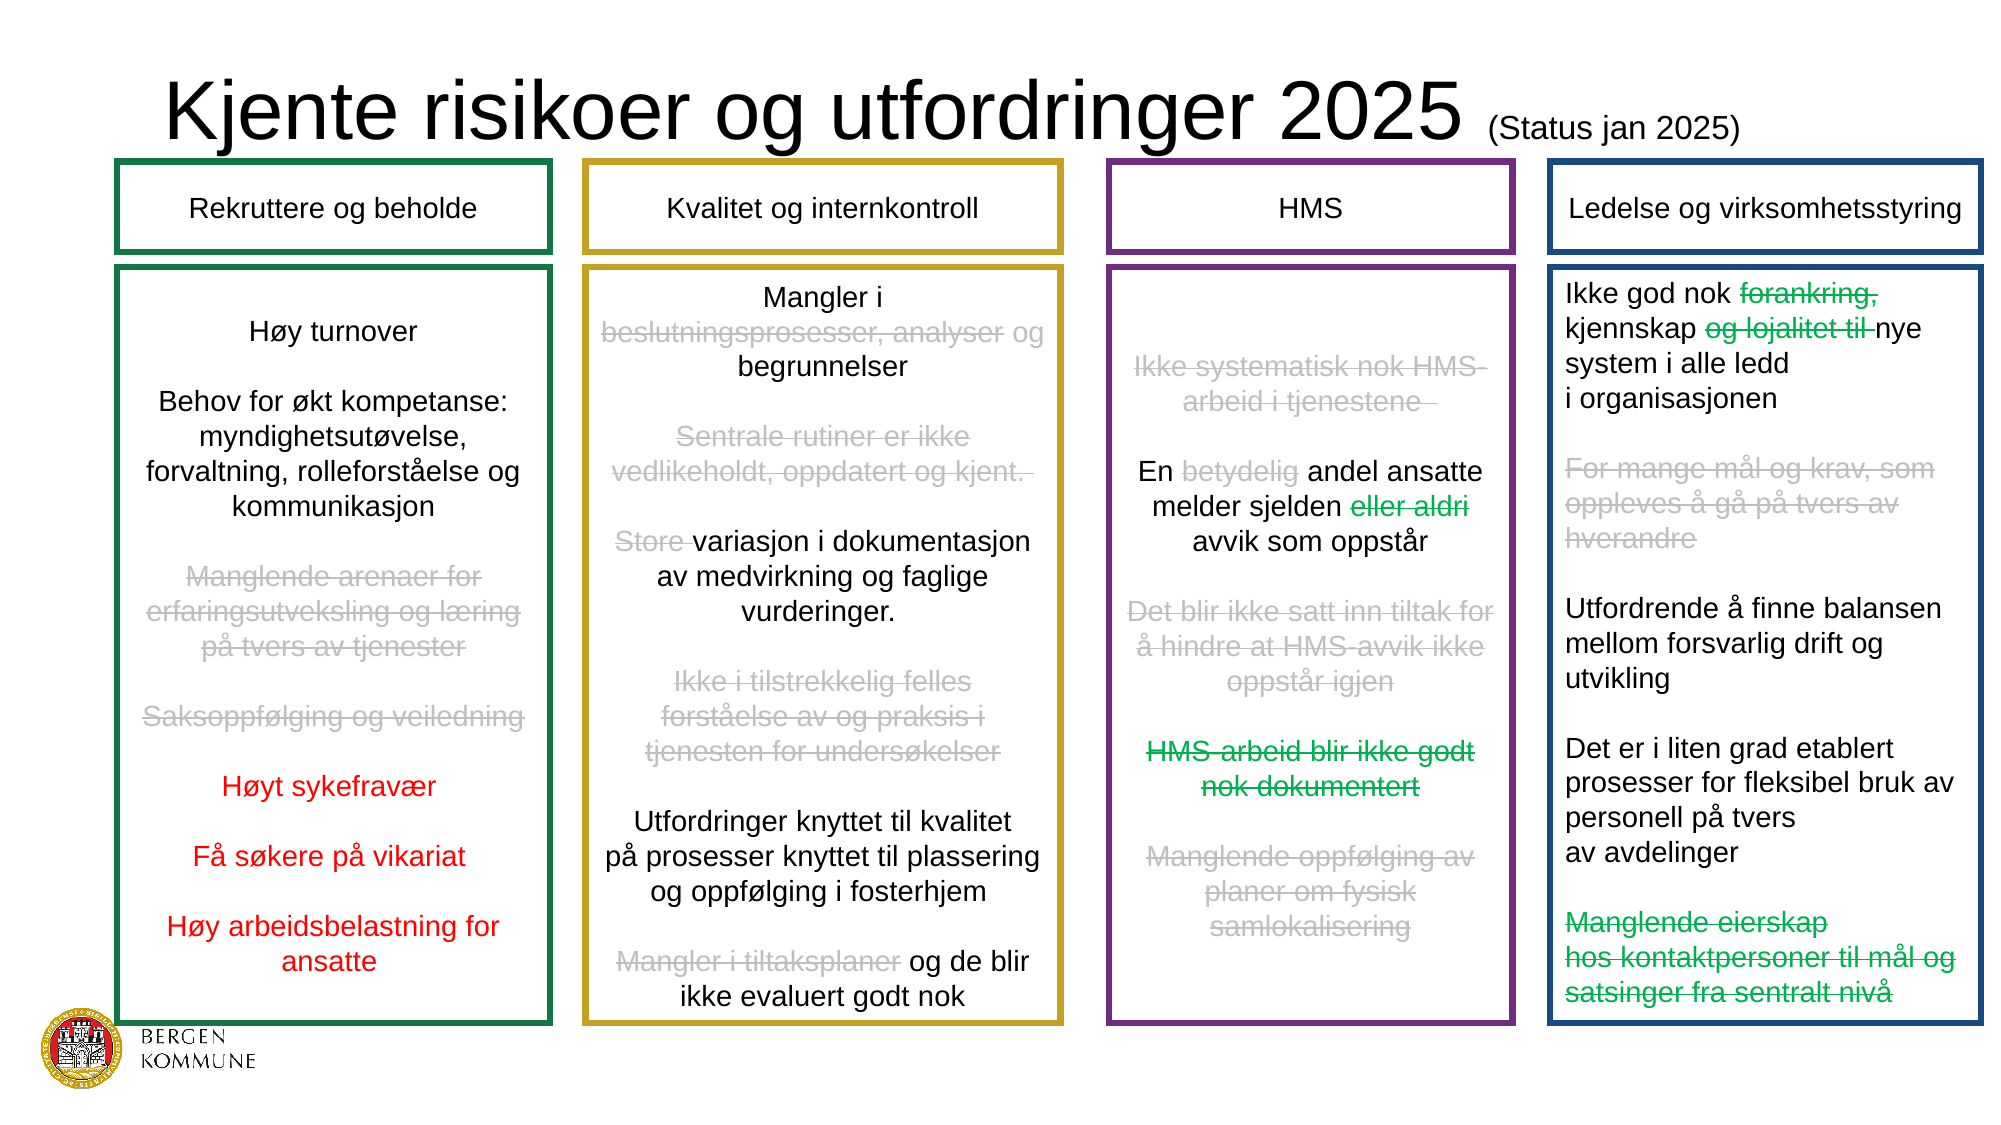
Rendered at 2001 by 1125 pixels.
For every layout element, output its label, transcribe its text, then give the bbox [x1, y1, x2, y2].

text_box Mangler i beslutningsprosesser, analyser og begrunnelser Sentrale rutiner er ikke vedlikeholdt, oppdatert og kjent. Store variasjon i dokumentasjon av medvirkning og faglige vurderinger. Ikke i tilstrekkelig felles forståelse av og praksis i tjenesten for undersøkelser​ Utfordringer knyttet til kvalitet på prosesser knyttet til plassering og oppfølging i fosterhjem ​ Mangler i tiltaksplaner og de blir ikke evaluert godt nok [586, 267, 1061, 1023]
text_box Kvalitet og internkontroll [586, 161, 1061, 252]
text_box HMS [1109, 161, 1513, 252]
title Kjente risikoer og utfordringer 2025 (Status jan 2025) [163, 39, 1889, 185]
text_box Ikke systematisk nok HMS-arbeid i tjenestene ​ En betydelig andel ansatte melder sjelden eller aldri avvik som oppstår ​ Det blir ikke satt inn tiltak for å hindre at HMS-avvik ikke oppstår igjen​ HMS-arbeid blir ikke godt nok dokumentert​ Manglende oppfølging av planer om fysisk samlokalisering [1109, 267, 1512, 1023]
text_box Ikke god nok forankring, kjennskap og lojalitet til nye system i alle ledd i organisasjonen For mange mål og krav, som oppleves å gå på tvers av hverandre​ Utfordrende å finne balansen mellom forsvarlig drift og utvikling ​ Det er i liten grad etablert prosesser for fleksibel bruk av personell på tvers av avdelinger Manglende eierskap hos kontaktpersoner til mål og satsinger fra sentralt nivå [1550, 267, 1981, 1023]
text_box Ledelse og virksomhetsstyring [1550, 161, 1981, 252]
text_box Høy turnover Behov for økt kompetanse: myndighetsutøvelse, forvaltning, rolleforståelse og kommunikasjon Manglende arenaer for erfaringsutveksling og læring på tvers av tjenester Saksoppfølging og veiledning Høyt sykefravær Få søkere på vikariat Høy arbeidsbelastning for ansatte ​ [117, 267, 550, 1023]
text_box Rekruttere og beholde [117, 161, 550, 252]
